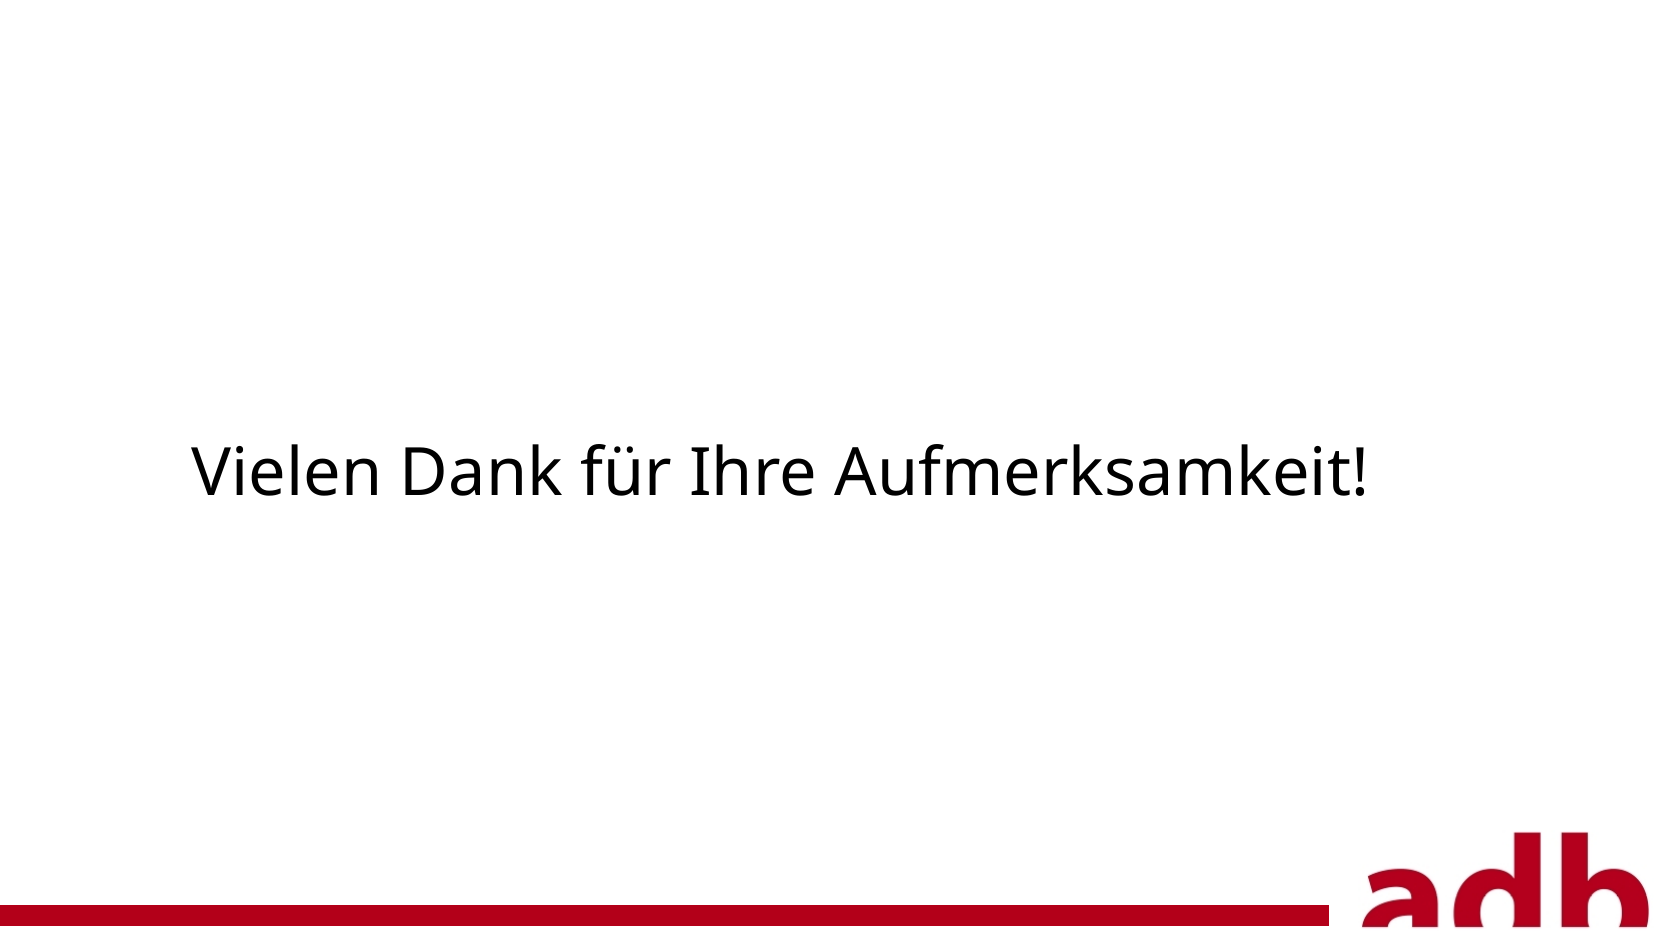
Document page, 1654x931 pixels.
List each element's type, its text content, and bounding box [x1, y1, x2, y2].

text_box Vielen Dank für Ihre Aufmerksamkeit! [177, 417, 1477, 514]
picture [1358, 830, 1654, 931]
